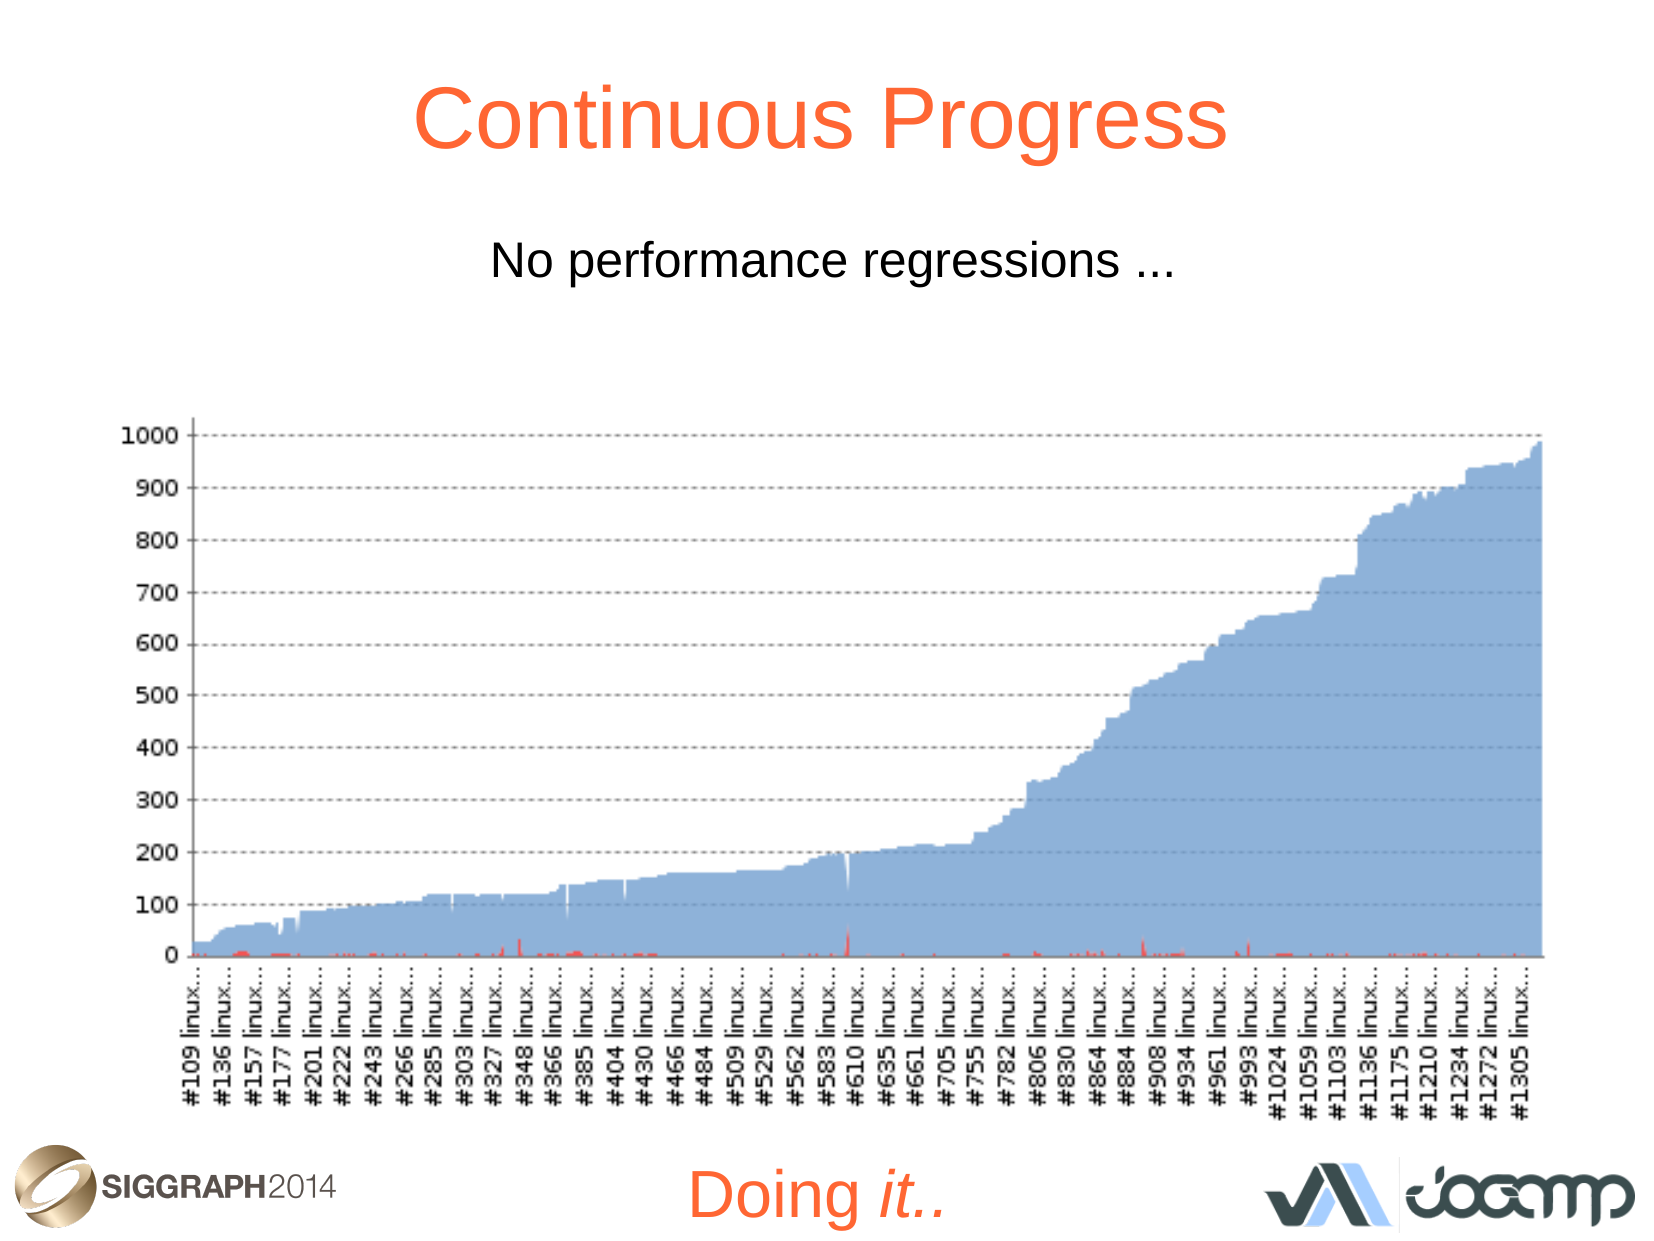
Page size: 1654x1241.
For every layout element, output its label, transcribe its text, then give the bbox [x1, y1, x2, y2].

picture [1262, 1157, 1635, 1233]
text_box No performance regressions ... [461, 225, 1193, 296]
picture [7, 392, 1586, 1239]
text_box Doing it.. [672, 1149, 966, 1239]
title Continuous Progress [68, 56, 1576, 181]
